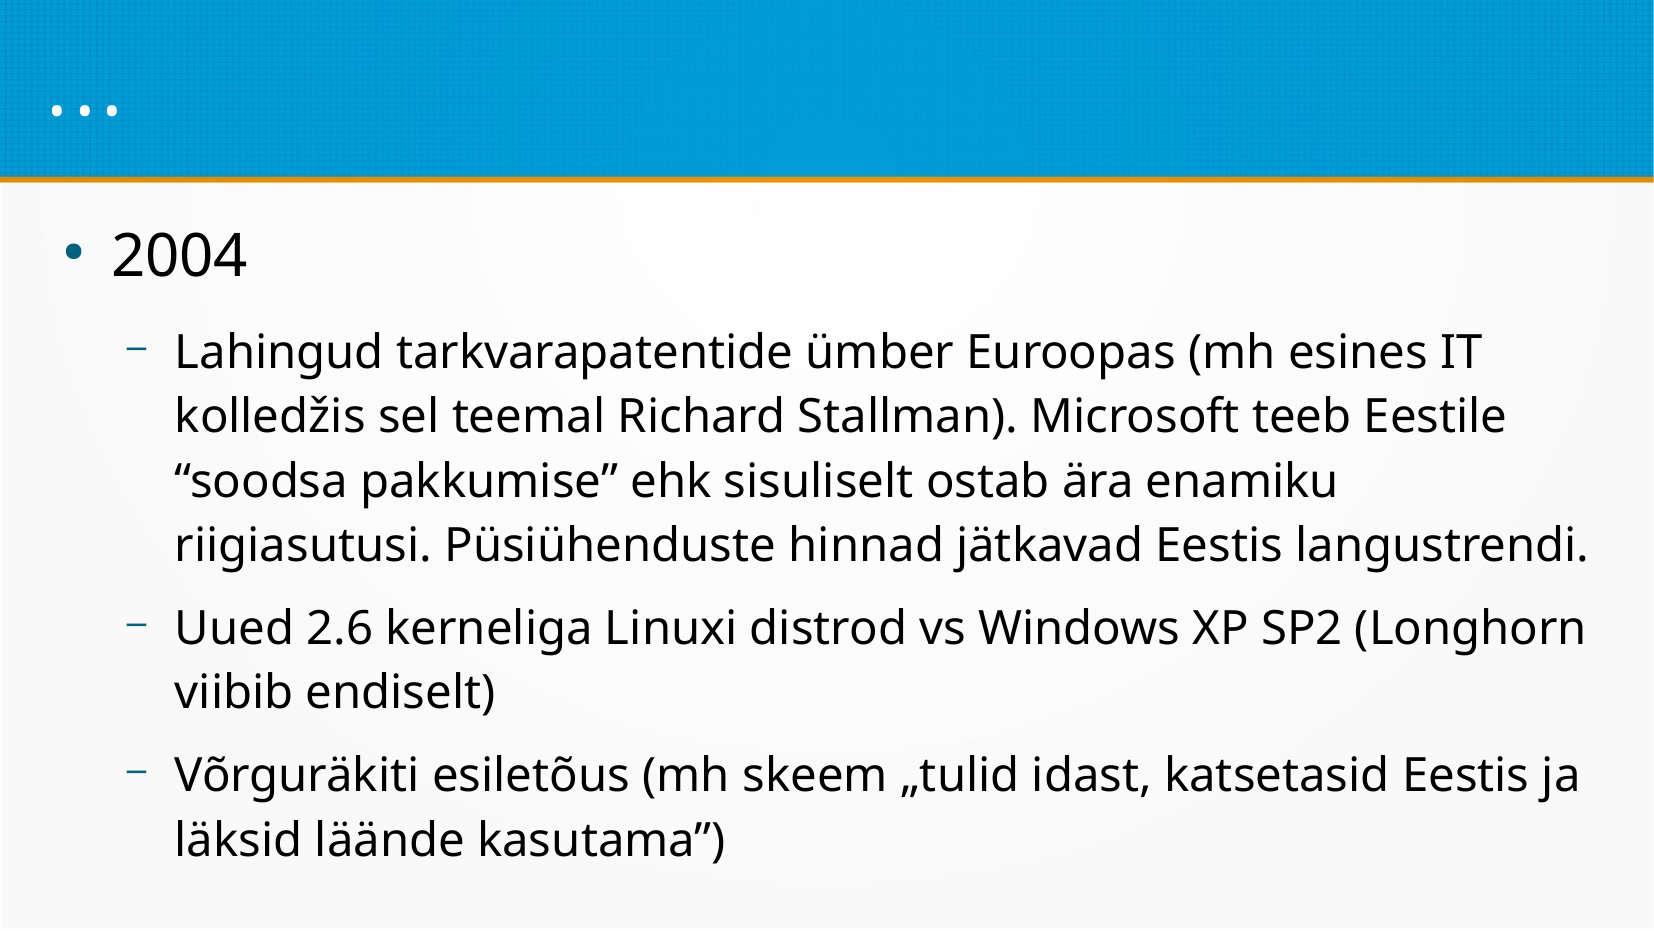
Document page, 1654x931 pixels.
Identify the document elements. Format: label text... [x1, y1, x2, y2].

picture [0, 175, 1654, 931]
list 2004 Lahingud tarkvarapatentide ümber Euroopas (mh esines IT kolledžis sel teemal Richard Stallman). Microsoft teeb Eestile “soodsa pakkumise” ehk sisuliselt ostab ära enamiku riigiasutusi. Püsiühenduste hinnad jätkavad Eestis langustrendi. Uued 2.6 kerneliga Linuxi distrod vs Windows XP SP2 (Longhorn viibib endiselt) Võrguräkiti esiletõus (mh skeem „tulid idast, katsetasid Eestis ja läksid läände kasutama”) [47, 212, 1607, 902]
title ... [43, 0, 1619, 149]
